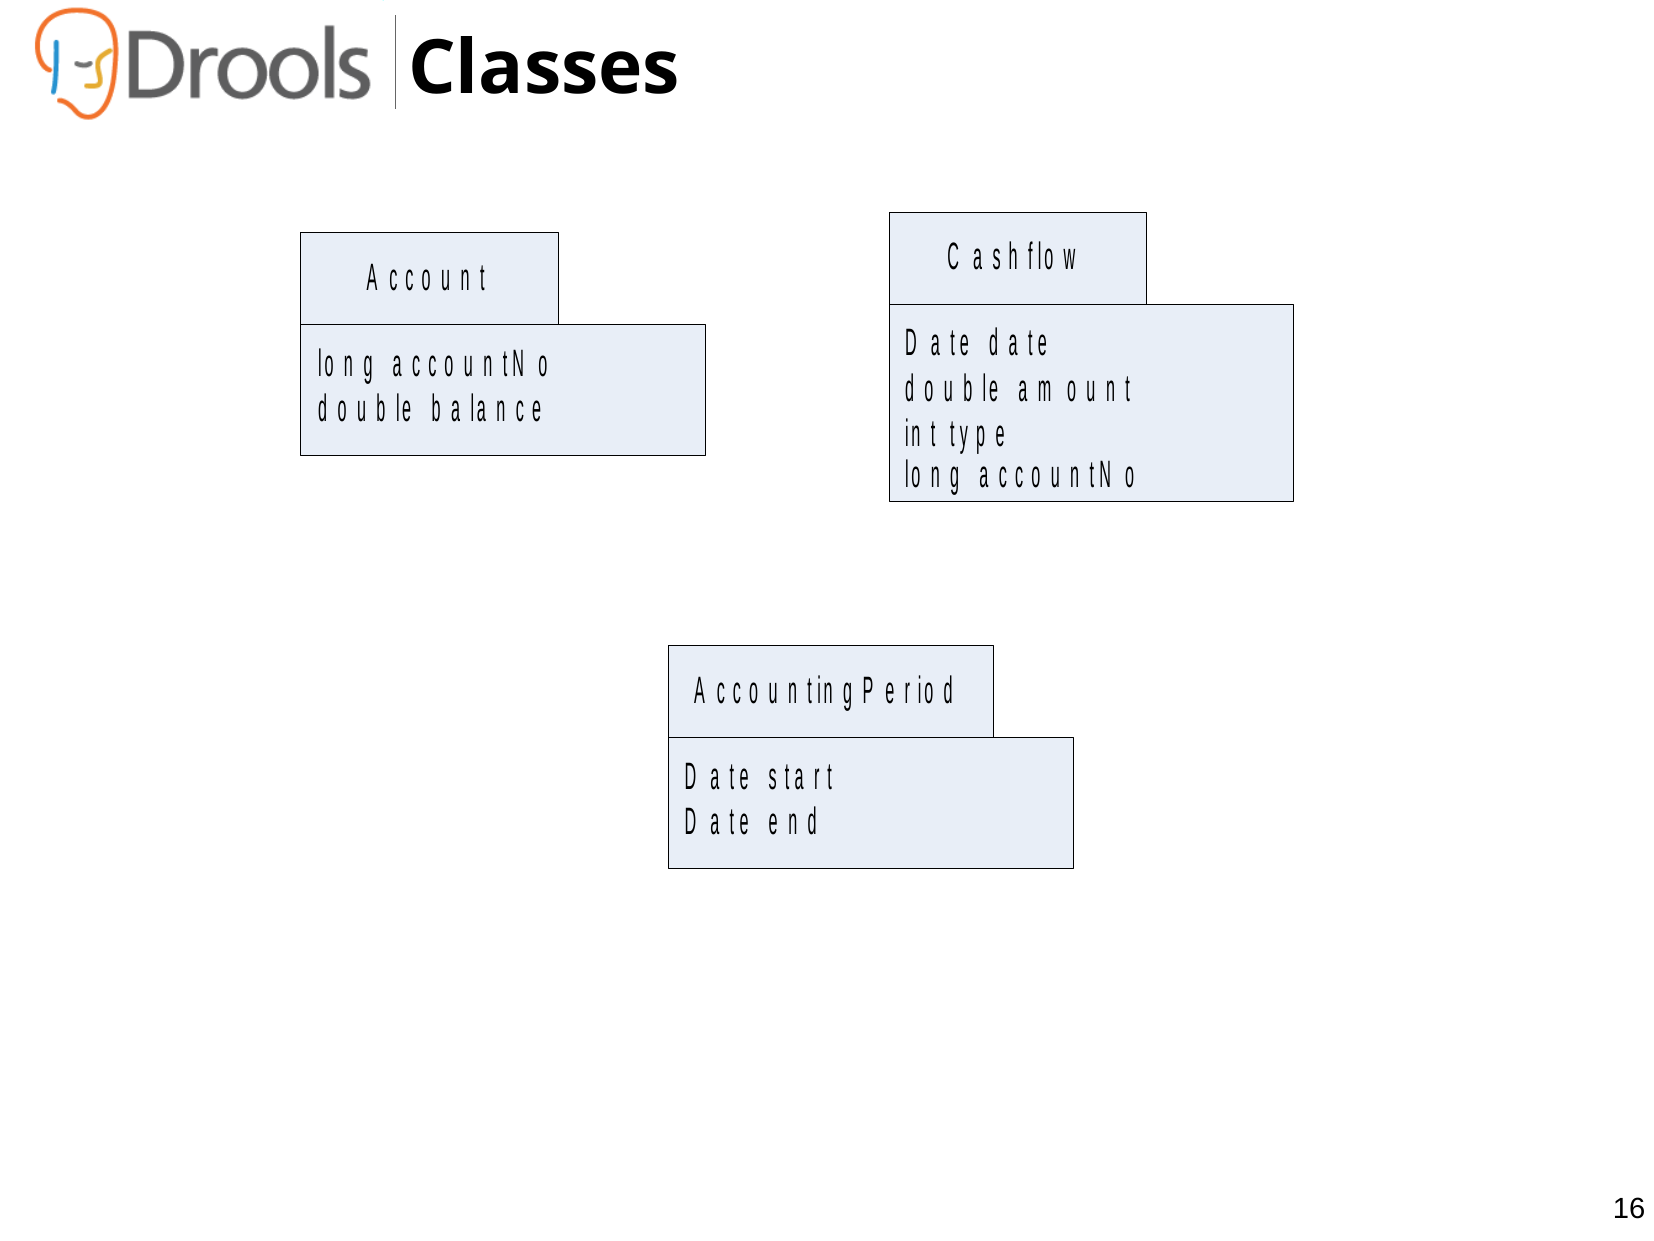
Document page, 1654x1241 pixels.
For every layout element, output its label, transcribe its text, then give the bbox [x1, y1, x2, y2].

picture [295, 206, 1300, 875]
picture [29, 0, 384, 126]
title Classes [408, 10, 1625, 119]
